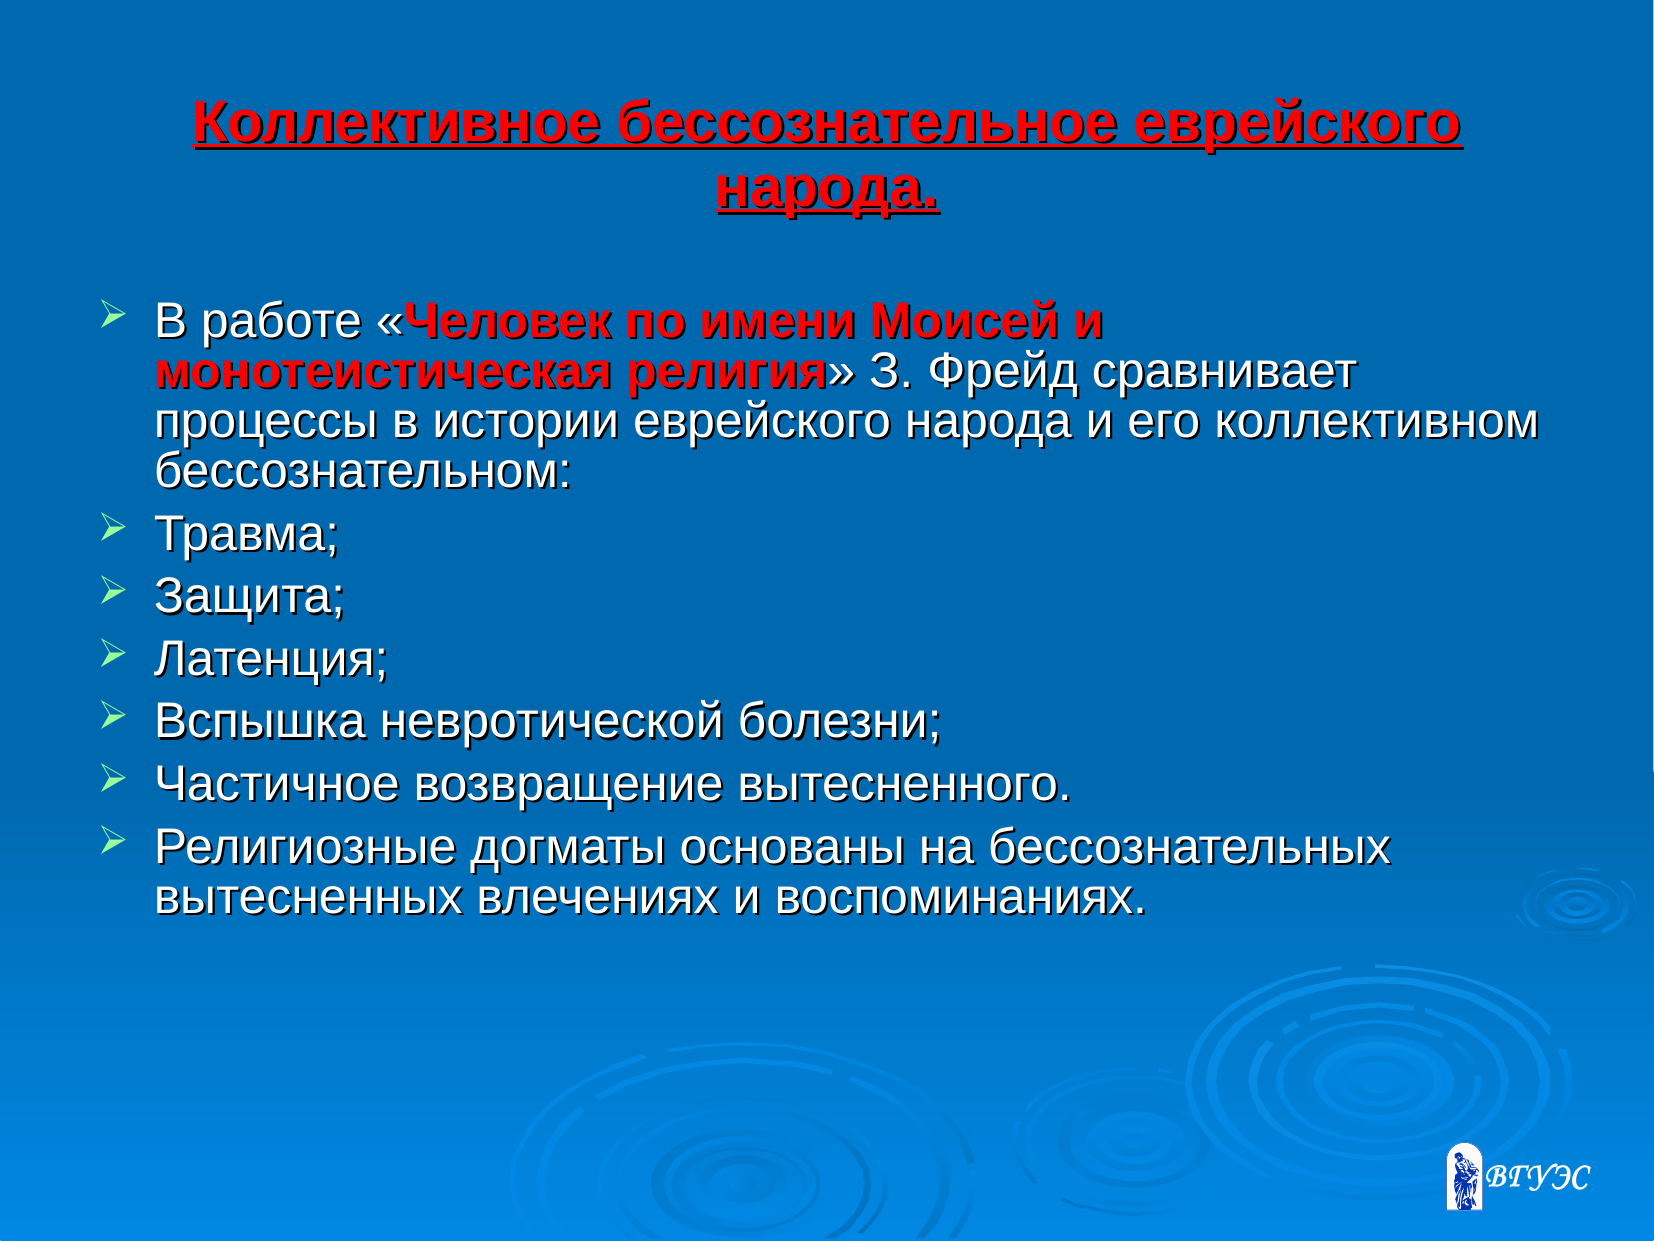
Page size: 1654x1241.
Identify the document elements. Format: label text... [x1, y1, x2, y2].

title Коллективное бессознательное еврейского народа. [82, 50, 1571, 257]
list В работе «Человек по имени Моисей и монотеистическая религия» З. Фрейд сравнивает процессы в истории еврейского народа и его коллективном бессознательном: Травма; Защита; Латенция; Вспышка невротической болезни; Частичное возвращение вытесненного. Религиозные догматы основаны на бессознательных вытесненных влечениях и воспоминаниях. [82, 289, 1571, 1108]
picture [1446, 1142, 1592, 1211]
